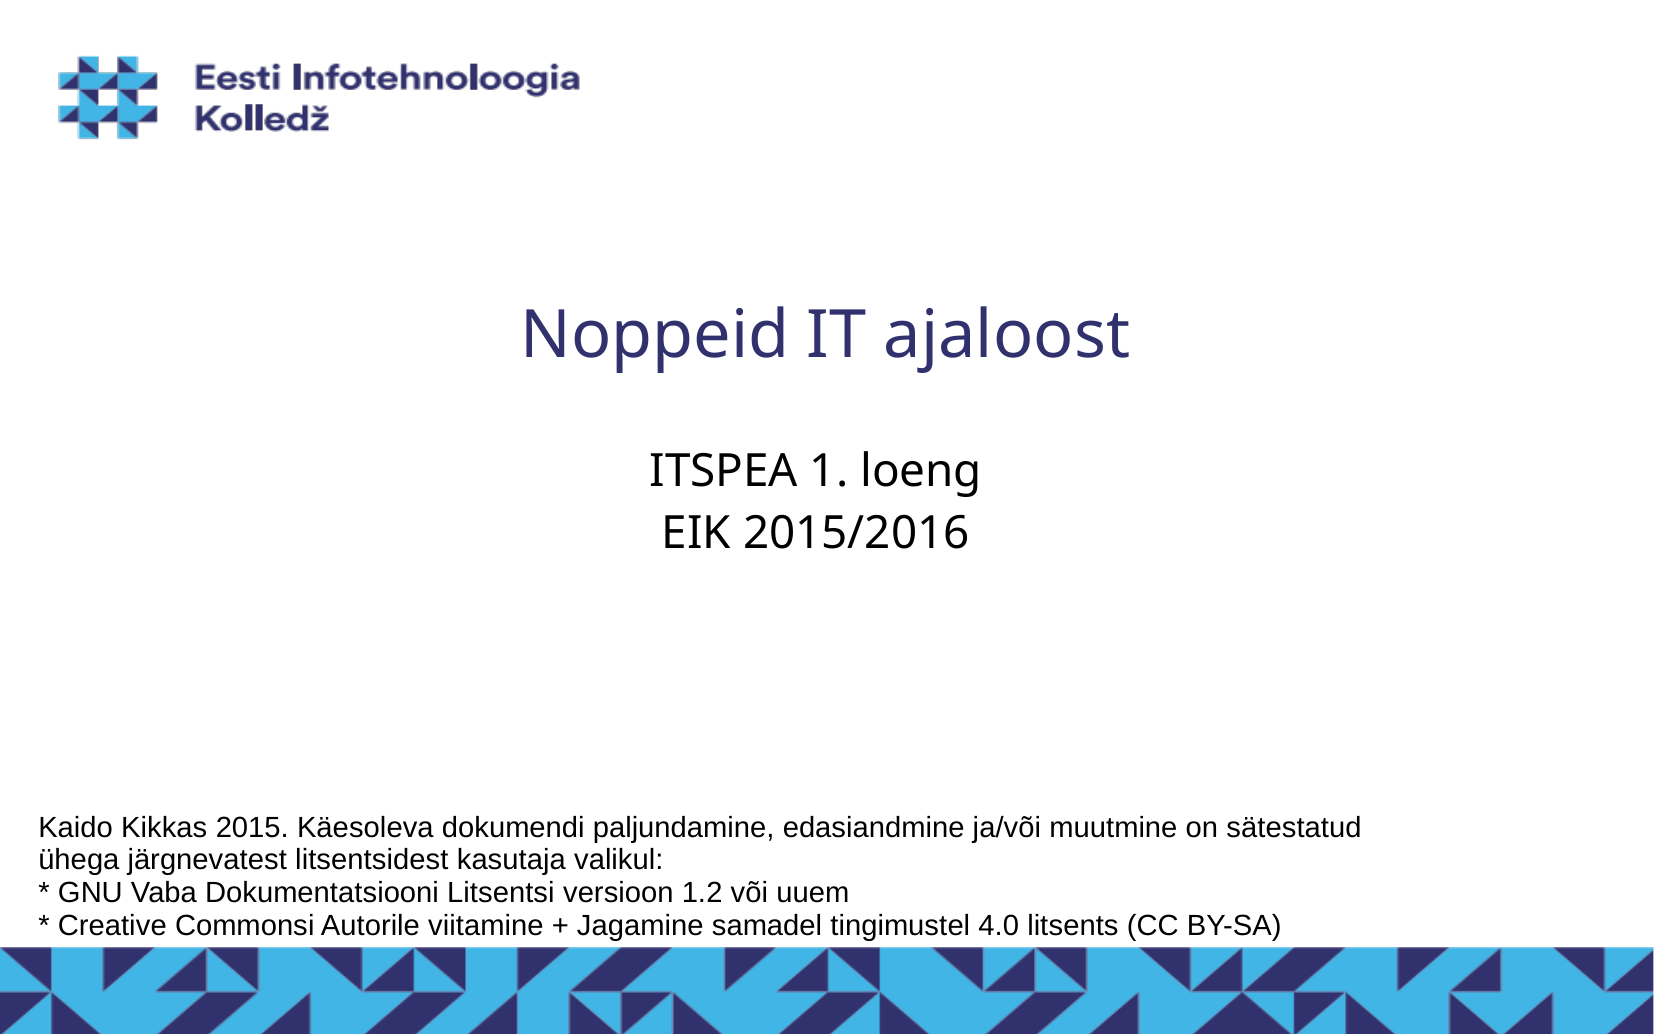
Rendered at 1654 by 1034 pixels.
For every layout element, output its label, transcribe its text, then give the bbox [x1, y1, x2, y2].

subtitle ITSPEA 1. loeng EIK 2015/2016 [248, 434, 1384, 565]
title Noppeid IT ajaloost [257, 283, 1394, 456]
text_box Kaido Kikkas 2015. Käesoleva dokumendi paljundamine, edasiandmine ja/või muutmine on sätestatud ühega järgnevatest litsentsidest kasutaja valikul: * GNU Vaba Dokumentatsiooni Litsentsi versioon 1.2 või uuem * Creative Commonsi Autorile viitamine + Jagamine samadel tingimustel 4.0 litsents (CC BY-SA) [23, 803, 1530, 958]
